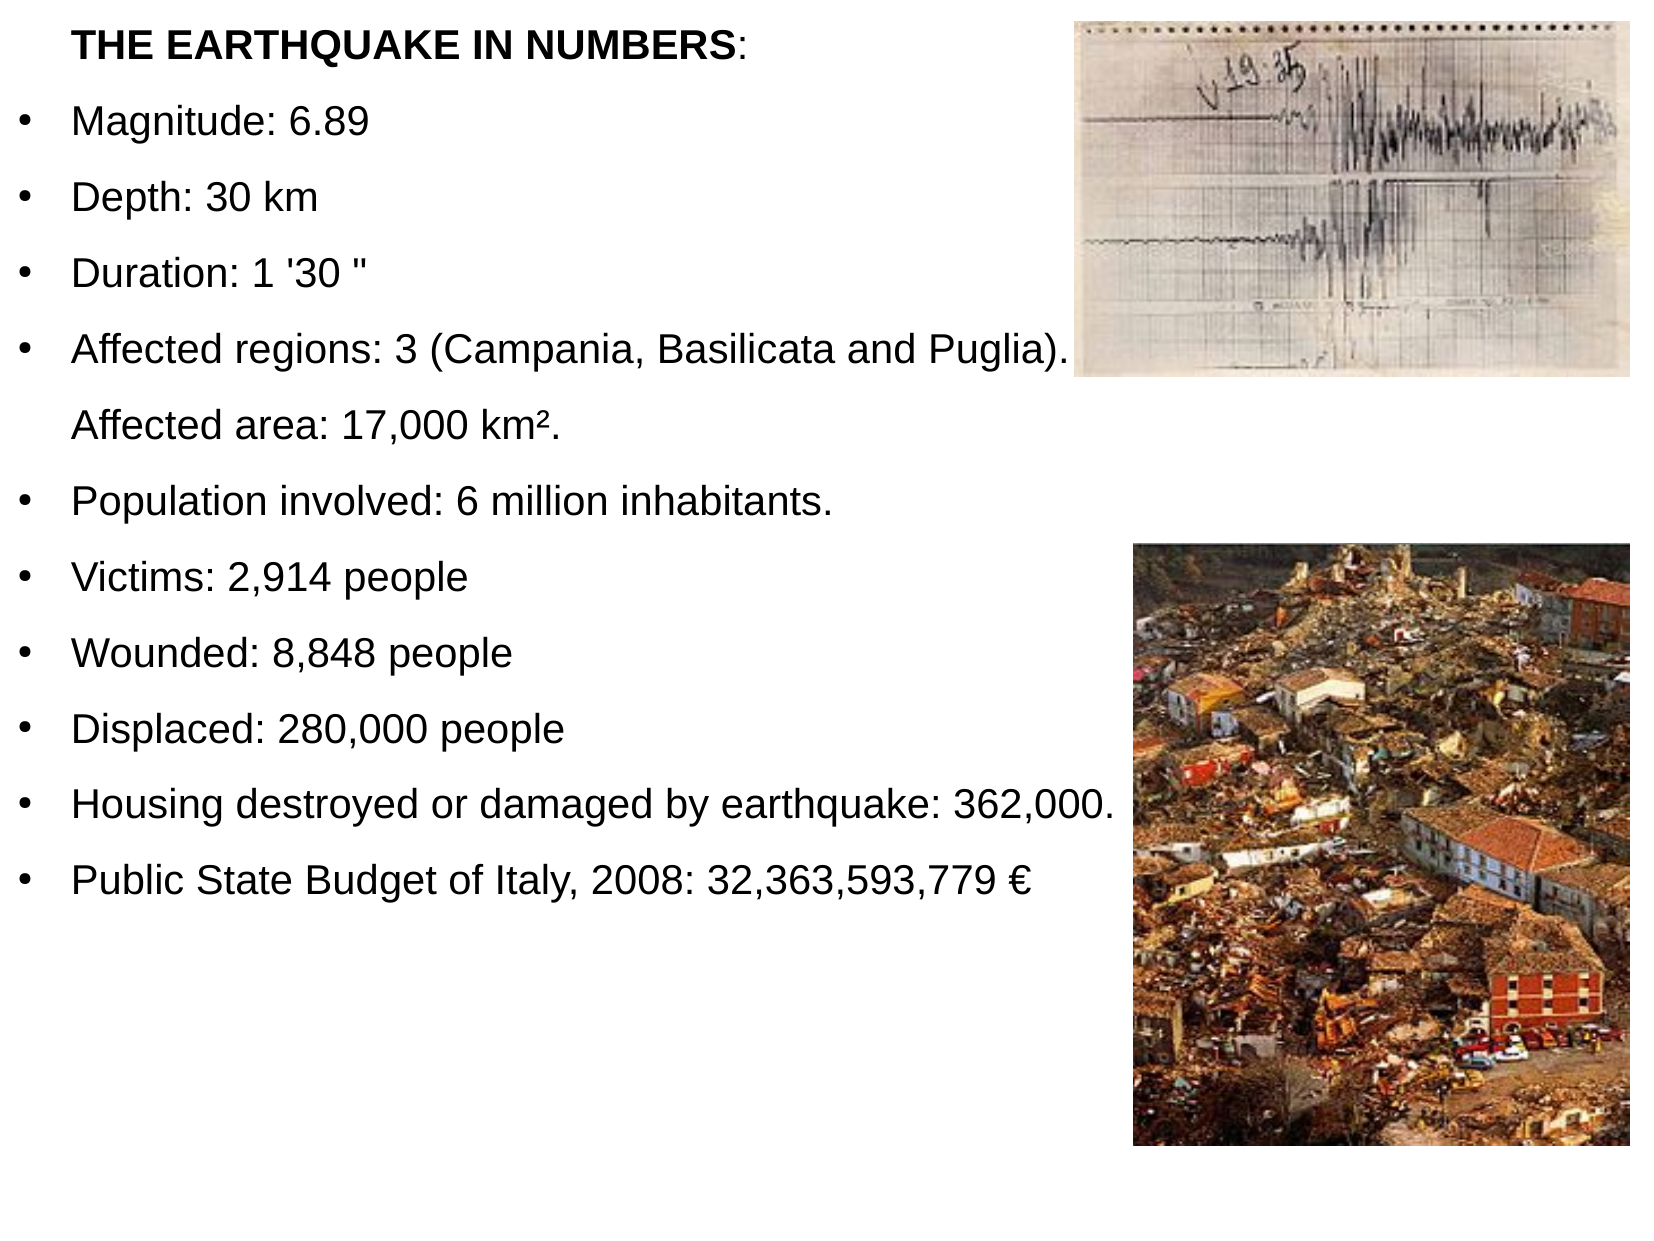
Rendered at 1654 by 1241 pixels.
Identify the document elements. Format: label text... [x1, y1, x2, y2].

list THE EARTHQUAKE IN NUMBERS: Magnitude: 6.89 Depth: 30 km Duration: 1 '30 " Affected regions: 3 (Campania, Basilicata and Puglia). Affected area: 17,000 km². Population involved: 6 million inhabitants. Victims: 2,914 people Wounded: 8,848 people Displaced: 280,000 people Housing destroyed or damaged by earthquake: 362,000. Public State Budget of Italy, 2008: 32,363,593,779 € [0, 21, 1489, 909]
picture [1074, 21, 1630, 377]
picture [1133, 543, 1630, 1146]
